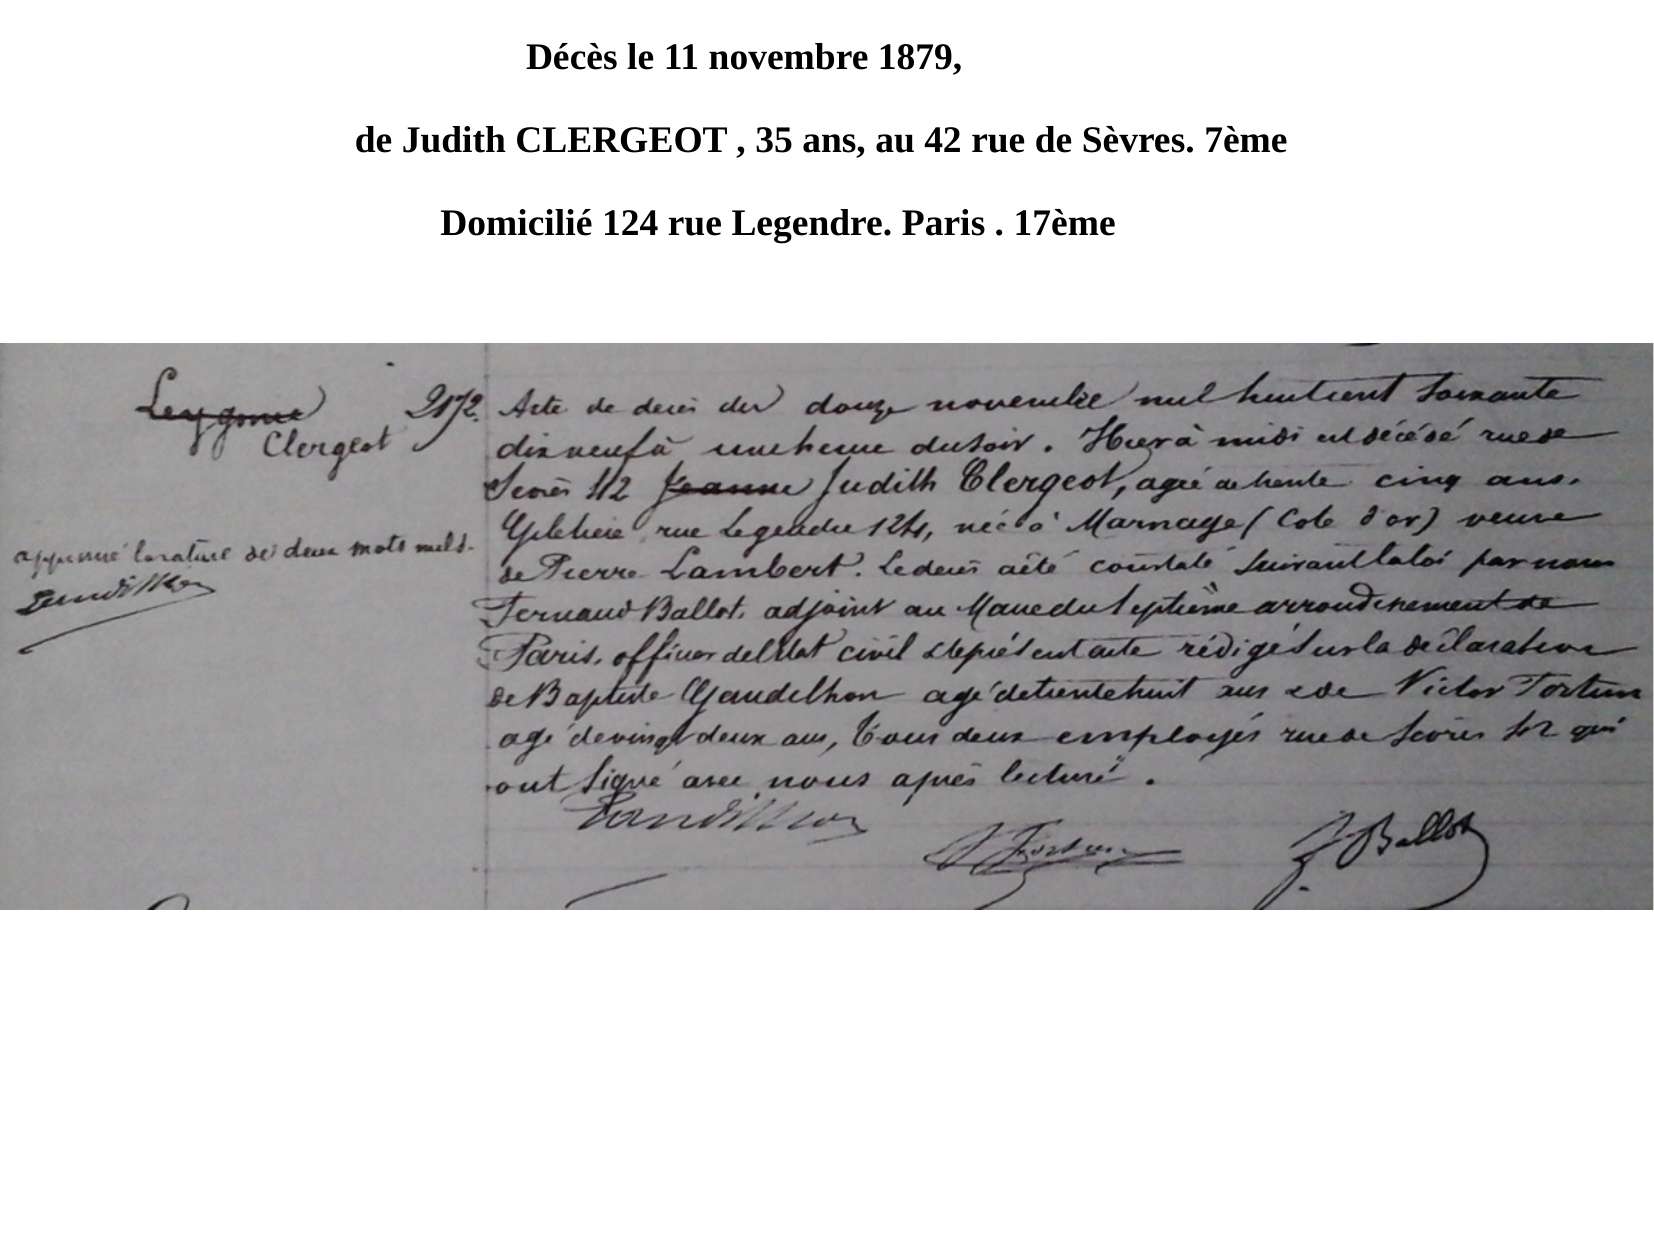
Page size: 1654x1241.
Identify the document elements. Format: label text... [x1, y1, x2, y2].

text_box Décès le 11 novembre 1879, de Judith CLERGEOT , 35 ans, au 42 rue de Sèvres. 7ème Domicilié 124 rue Legendre. Paris . 17ème [330, 28, 1394, 343]
picture [0, 343, 1654, 910]
